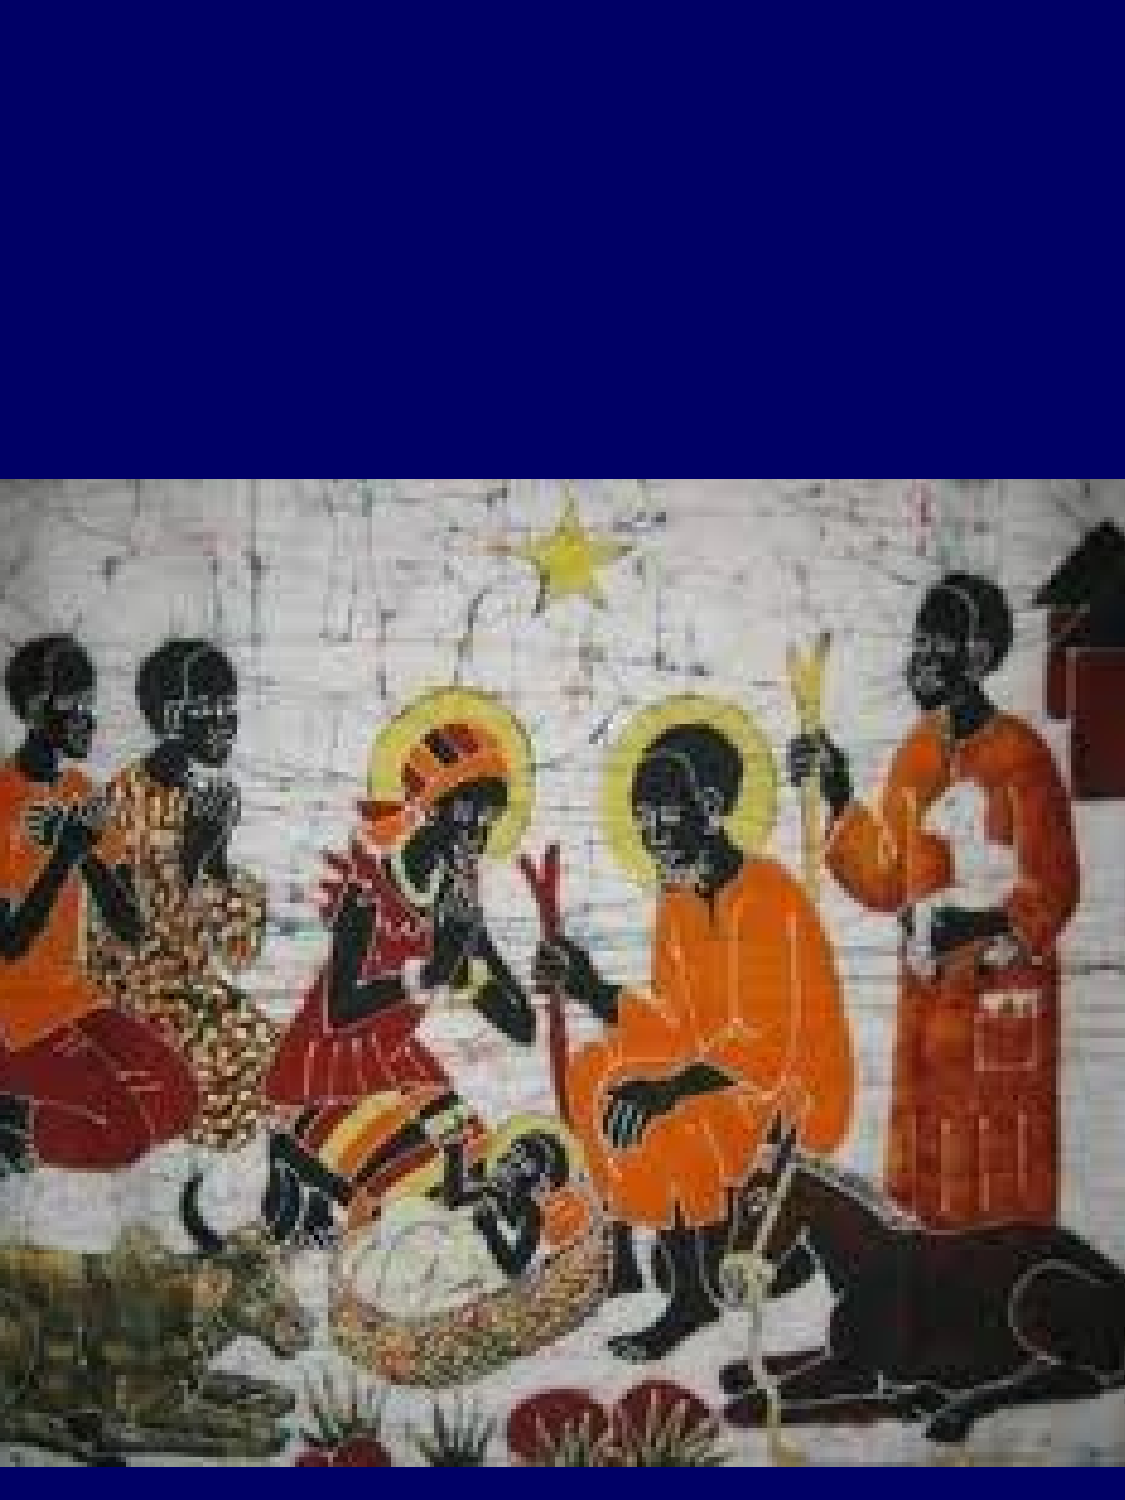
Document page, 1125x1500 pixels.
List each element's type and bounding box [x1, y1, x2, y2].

picture [0, 479, 1125, 1469]
